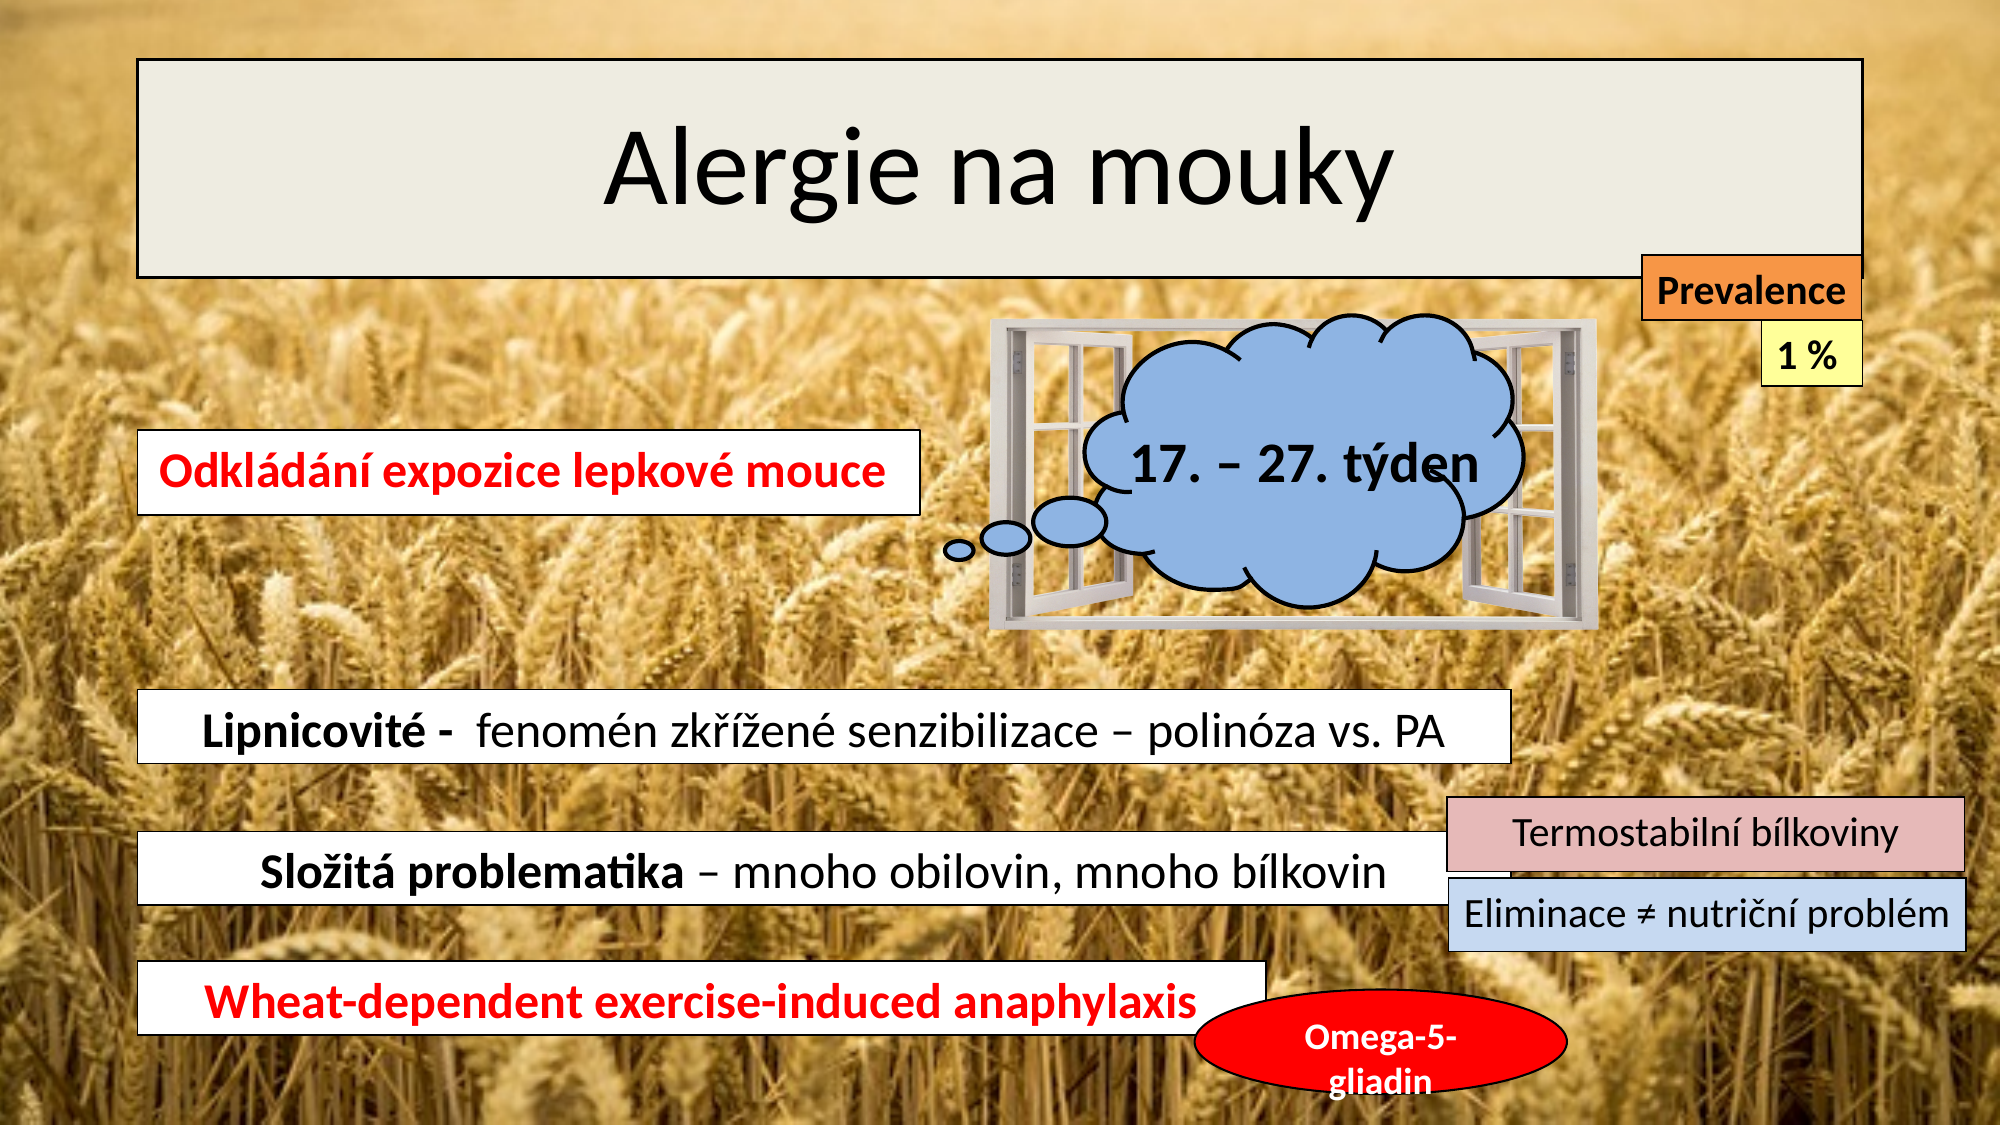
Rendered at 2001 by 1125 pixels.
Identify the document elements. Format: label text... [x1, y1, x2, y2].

text_box Alergie na mouky [137, 59, 1863, 278]
text_box Eliminace ≠ nutriční problém [1448, 877, 1967, 952]
text_box 1 % [1761, 321, 1862, 386]
text_box Lipnicovité - fenomén zkřížené senzibilizace – polinóza vs. PA [137, 689, 1512, 764]
picture [0, 0, 2000, 1125]
text_box Prevalence [1642, 255, 1861, 320]
text_box Wheat-dependent exercise-induced anaphylaxis [137, 961, 1266, 1036]
text_box [1033, 315, 1513, 608]
text_box [945, 541, 974, 560]
list Odkládání expozice lepkové mouce [137, 429, 875, 516]
text_box Termostabilní bílkoviny [1446, 797, 1965, 872]
text_box [1511, 422, 1524, 493]
text_box 17. – 27. týden [1114, 418, 1511, 501]
text_box Složitá problematika – mnoho obilovin, mnoho bílkovin [137, 831, 1512, 906]
text_box [981, 522, 1031, 555]
text_box Omega-5-gliadin [1194, 989, 1567, 1095]
